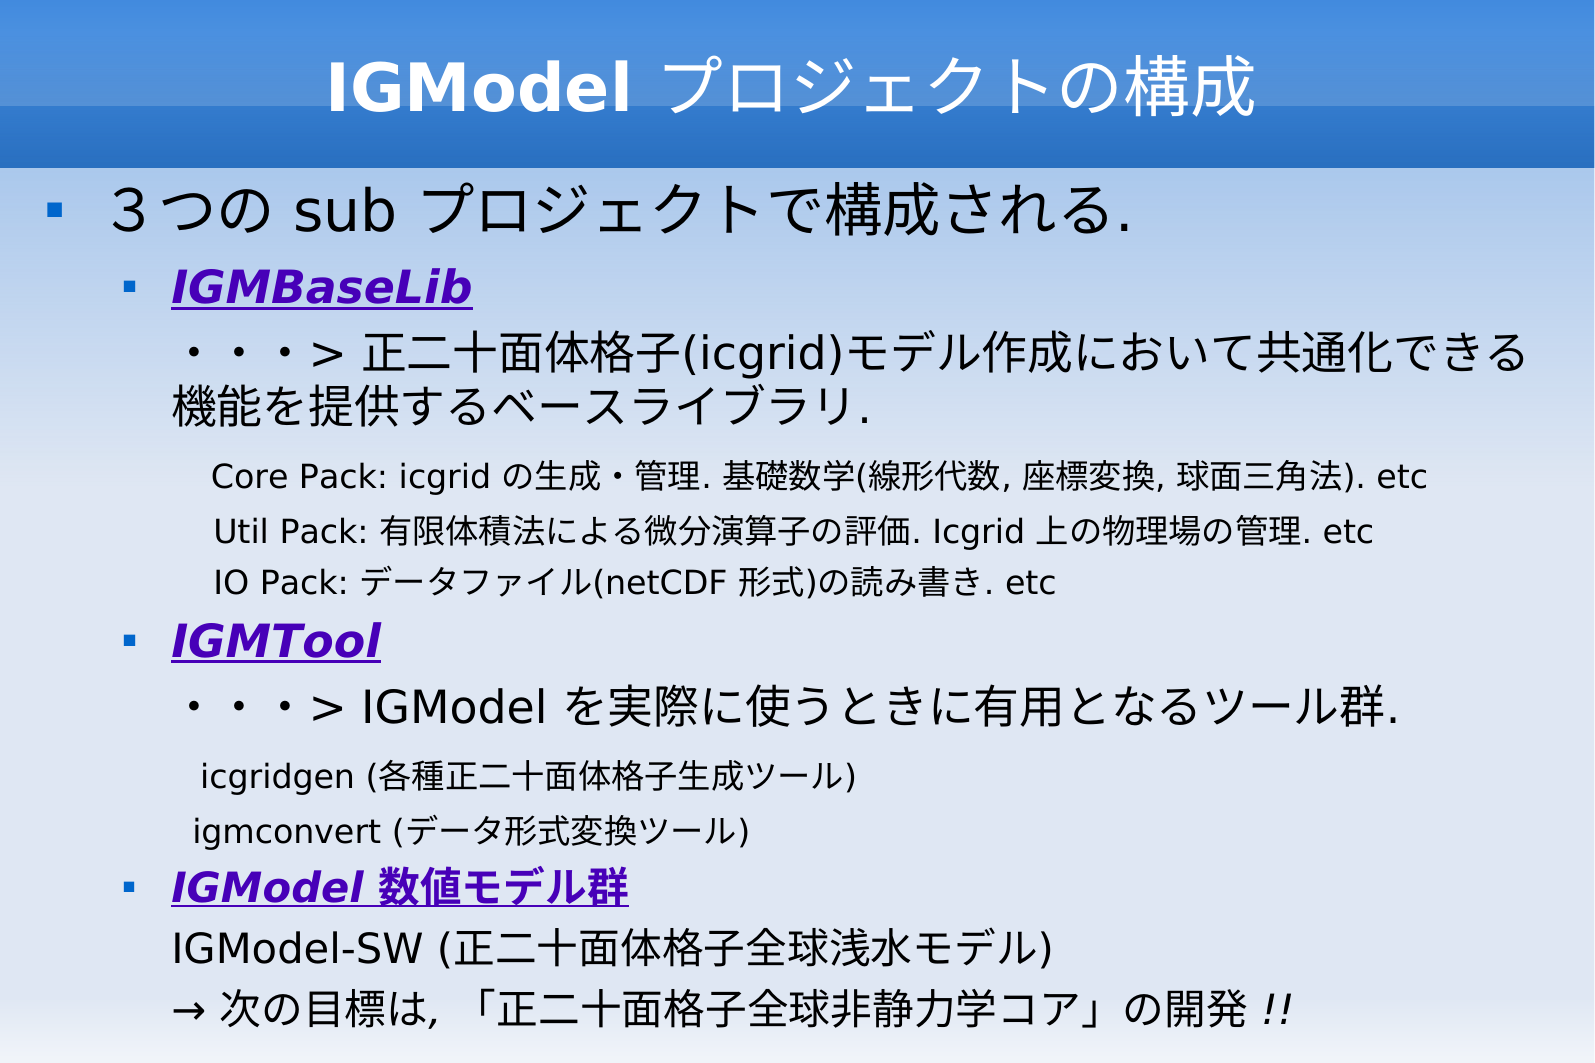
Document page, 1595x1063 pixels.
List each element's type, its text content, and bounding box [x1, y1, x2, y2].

picture [0, 0, 1595, 1063]
list ３つの sub プロジェクトで構成される. IGMBaseLib ・・・> 正二十面体格子(icgrid)モデル作成において共通化できる機能を提供するベースライブラリ. Core Pack: icgrid の生成・管理. 基礎数学(線形代数, 座標変換, 球面三角法). etc Util Pack: 有限体積法による微分演算子の評価. Icgrid 上の物理場の管理. etc IO Pack: データファイル(netCDF 形式)の読み書き. etc IGMTool ・・・> IGModel を実際に使うときに有用となるツール群. icgridgen (各種正二十面体格子生成ツール) igmconvert (データ形式変換ツール) IGModel 数値モデル群 IGModel-SW (正二十面体格子全球浅水モデル) → 次の目標は, 「正二十面格子全球非静力学コア」の開発 !! [29, 177, 1565, 1035]
title IGModel プロジェクトの構成 [74, 0, 1510, 177]
